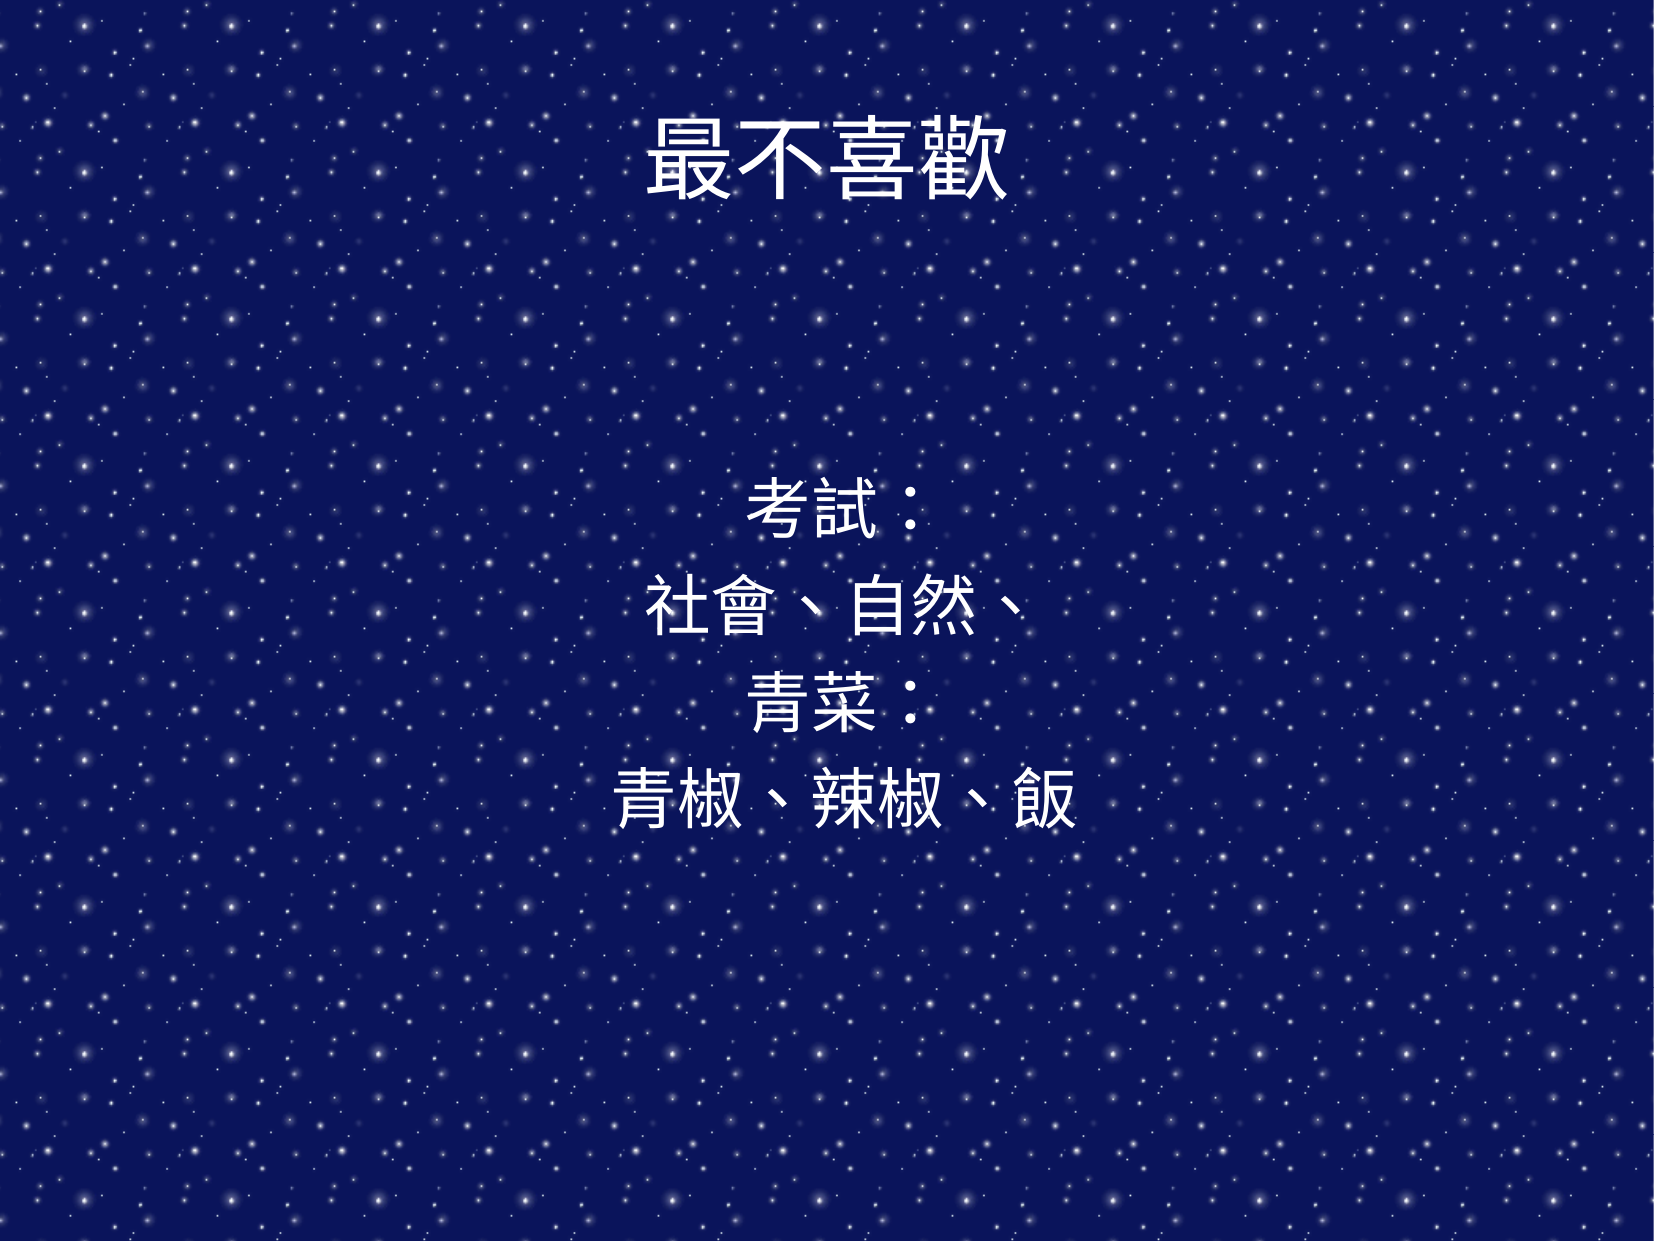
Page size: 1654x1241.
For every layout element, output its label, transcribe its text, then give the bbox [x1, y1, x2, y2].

title 最不喜歡 [82, 49, 1571, 257]
subtitle 考試： 社會、自然、 青菜： 青椒、辣椒、飯 [82, 290, 1571, 1010]
picture [0, 0, 1654, 1241]
